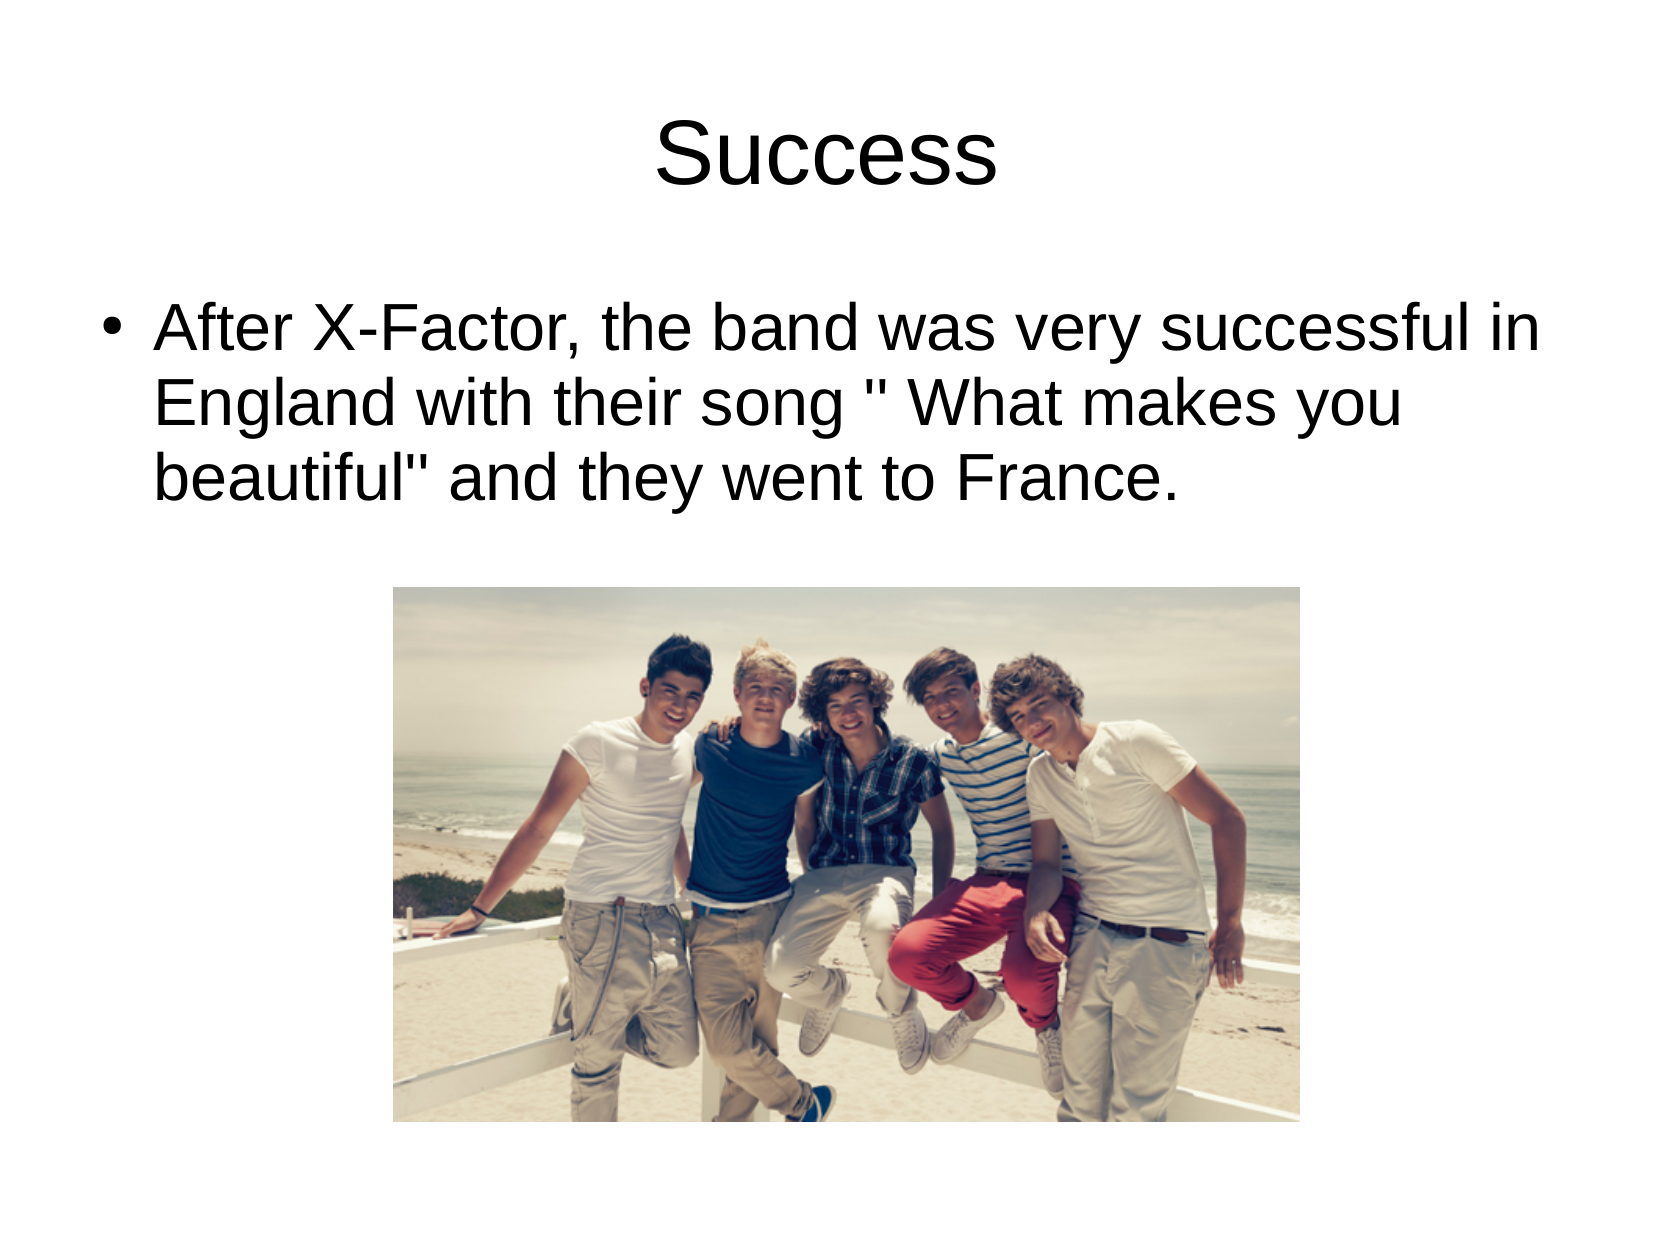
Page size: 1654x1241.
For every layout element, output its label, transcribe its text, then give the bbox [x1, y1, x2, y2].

picture [393, 587, 1300, 1123]
list After X-Factor, the band was very successful in England with their song '' What makes you beautiful'' and they went to France. [82, 290, 1571, 1094]
title Success [82, 56, 1571, 250]
